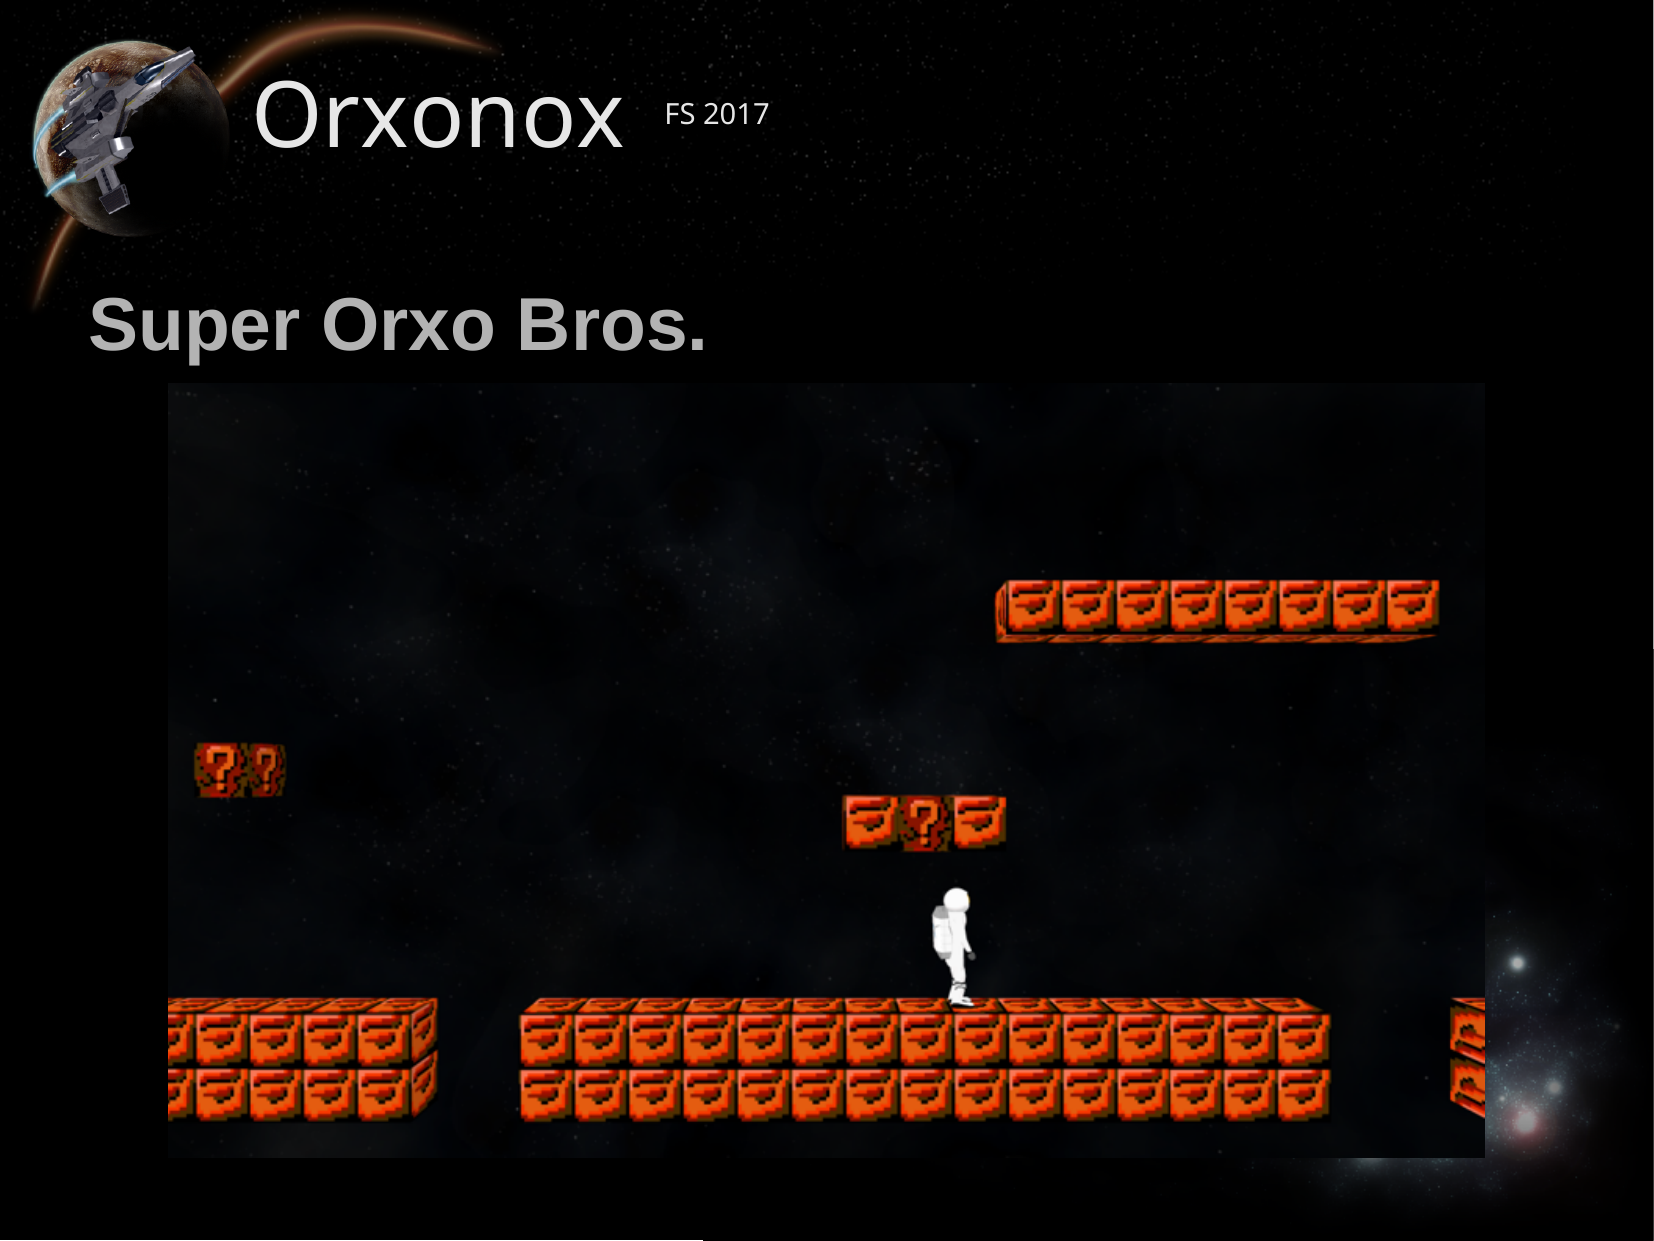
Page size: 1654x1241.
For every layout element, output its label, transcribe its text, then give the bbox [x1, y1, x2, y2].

title Super Orxo Bros. [88, 273, 1577, 377]
picture [0, 0, 1654, 1241]
